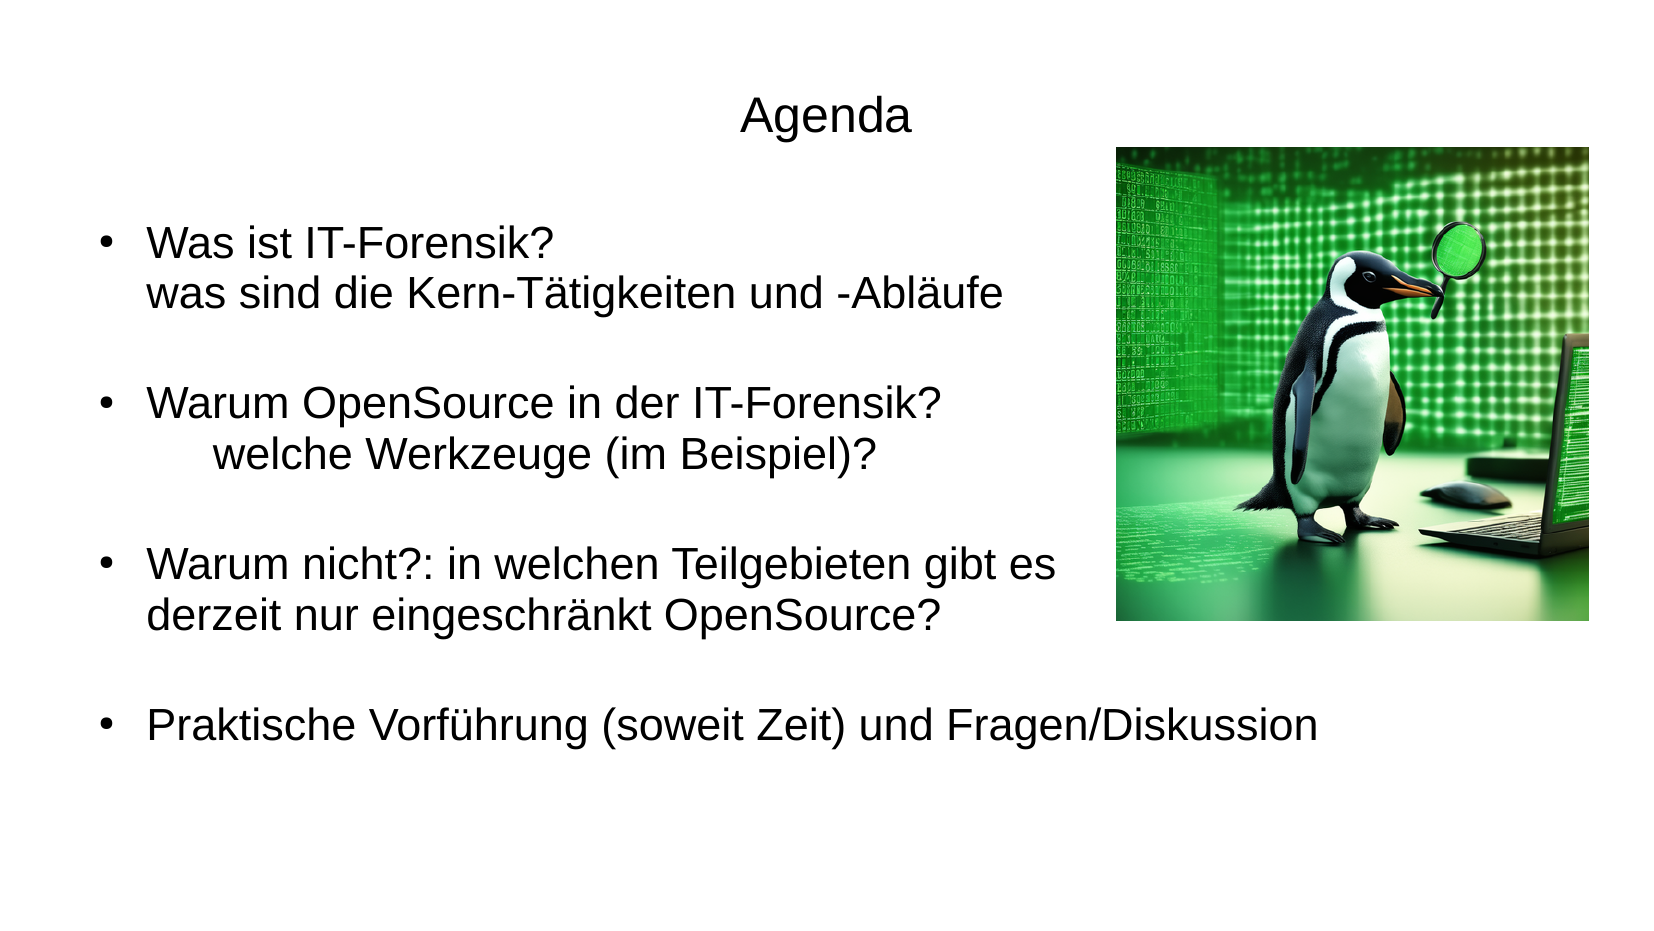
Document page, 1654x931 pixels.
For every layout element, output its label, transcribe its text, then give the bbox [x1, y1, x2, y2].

picture [1116, 147, 1589, 621]
title Agenda [82, 37, 1571, 193]
list Was ist IT-Forensik? was sind die Kern-Tätigkeiten und -Abläufe Warum OpenSource in der IT-Forensik? welche Werkzeuge (im Beispiel)? Warum nicht?: in welchen Teilgebieten gibt es derzeit nur eingeschränkt OpenSource? Praktische Vorführung (soweit Zeit) und Fragen/Diskussion [82, 217, 1571, 758]
